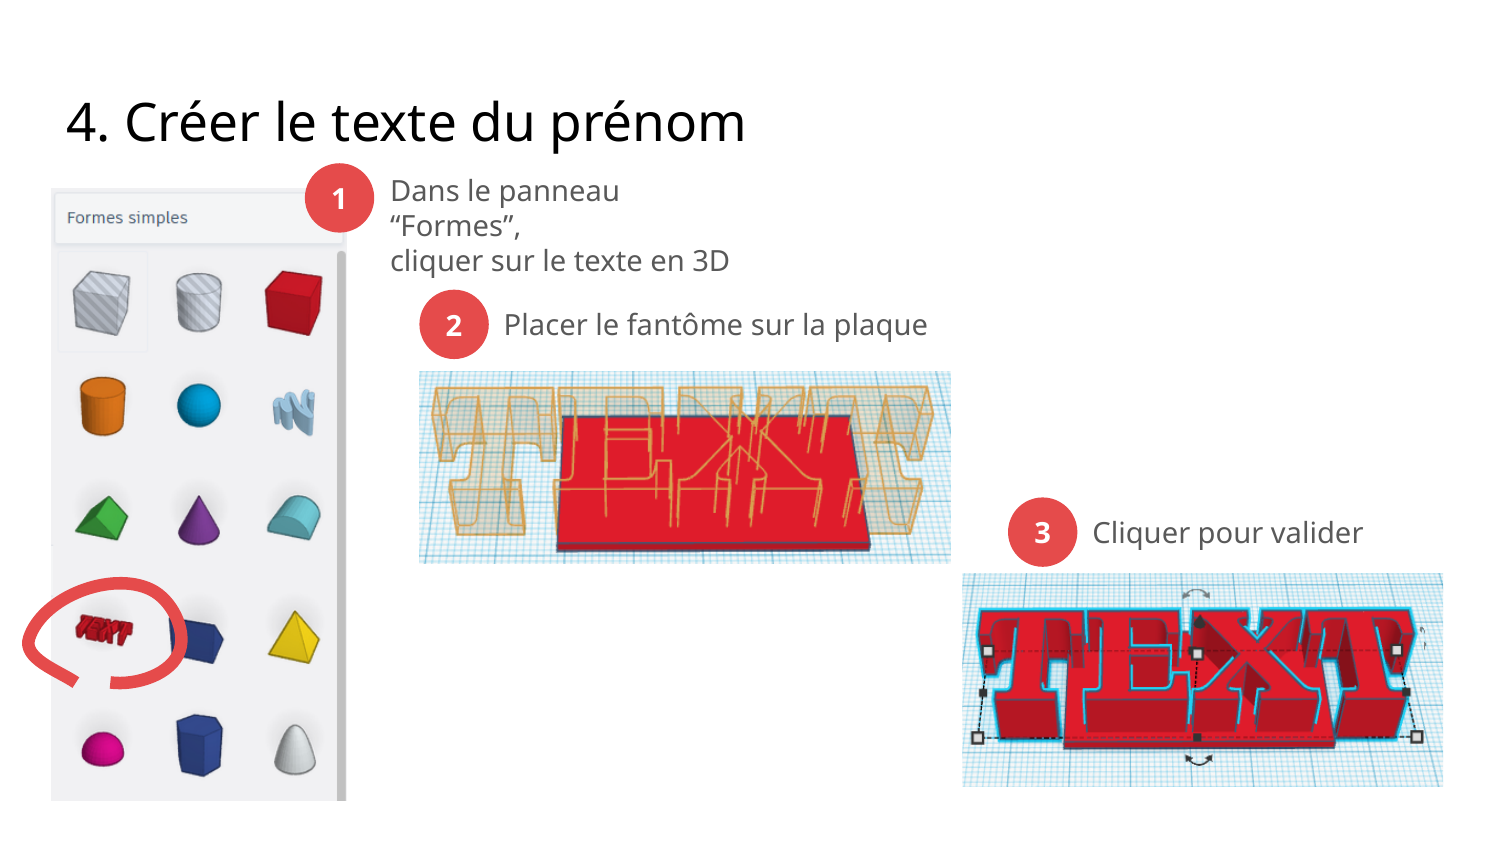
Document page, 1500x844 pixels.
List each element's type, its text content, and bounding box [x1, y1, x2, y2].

picture [51, 188, 347, 801]
picture [962, 573, 1444, 787]
text_box Cliquer pour valider [1077, 499, 1398, 565]
picture [419, 371, 951, 564]
text_box Placer le fantôme sur la plaque [488, 291, 963, 357]
text_box Dans le panneau “Formes”, cliquer sur le texte en 3D [374, 157, 766, 293]
text_box 3 [1008, 497, 1078, 567]
text_box 1 [304, 163, 375, 233]
text_box 2 [419, 289, 489, 360]
title 4. Créer le texte du prénom [51, 72, 1449, 167]
